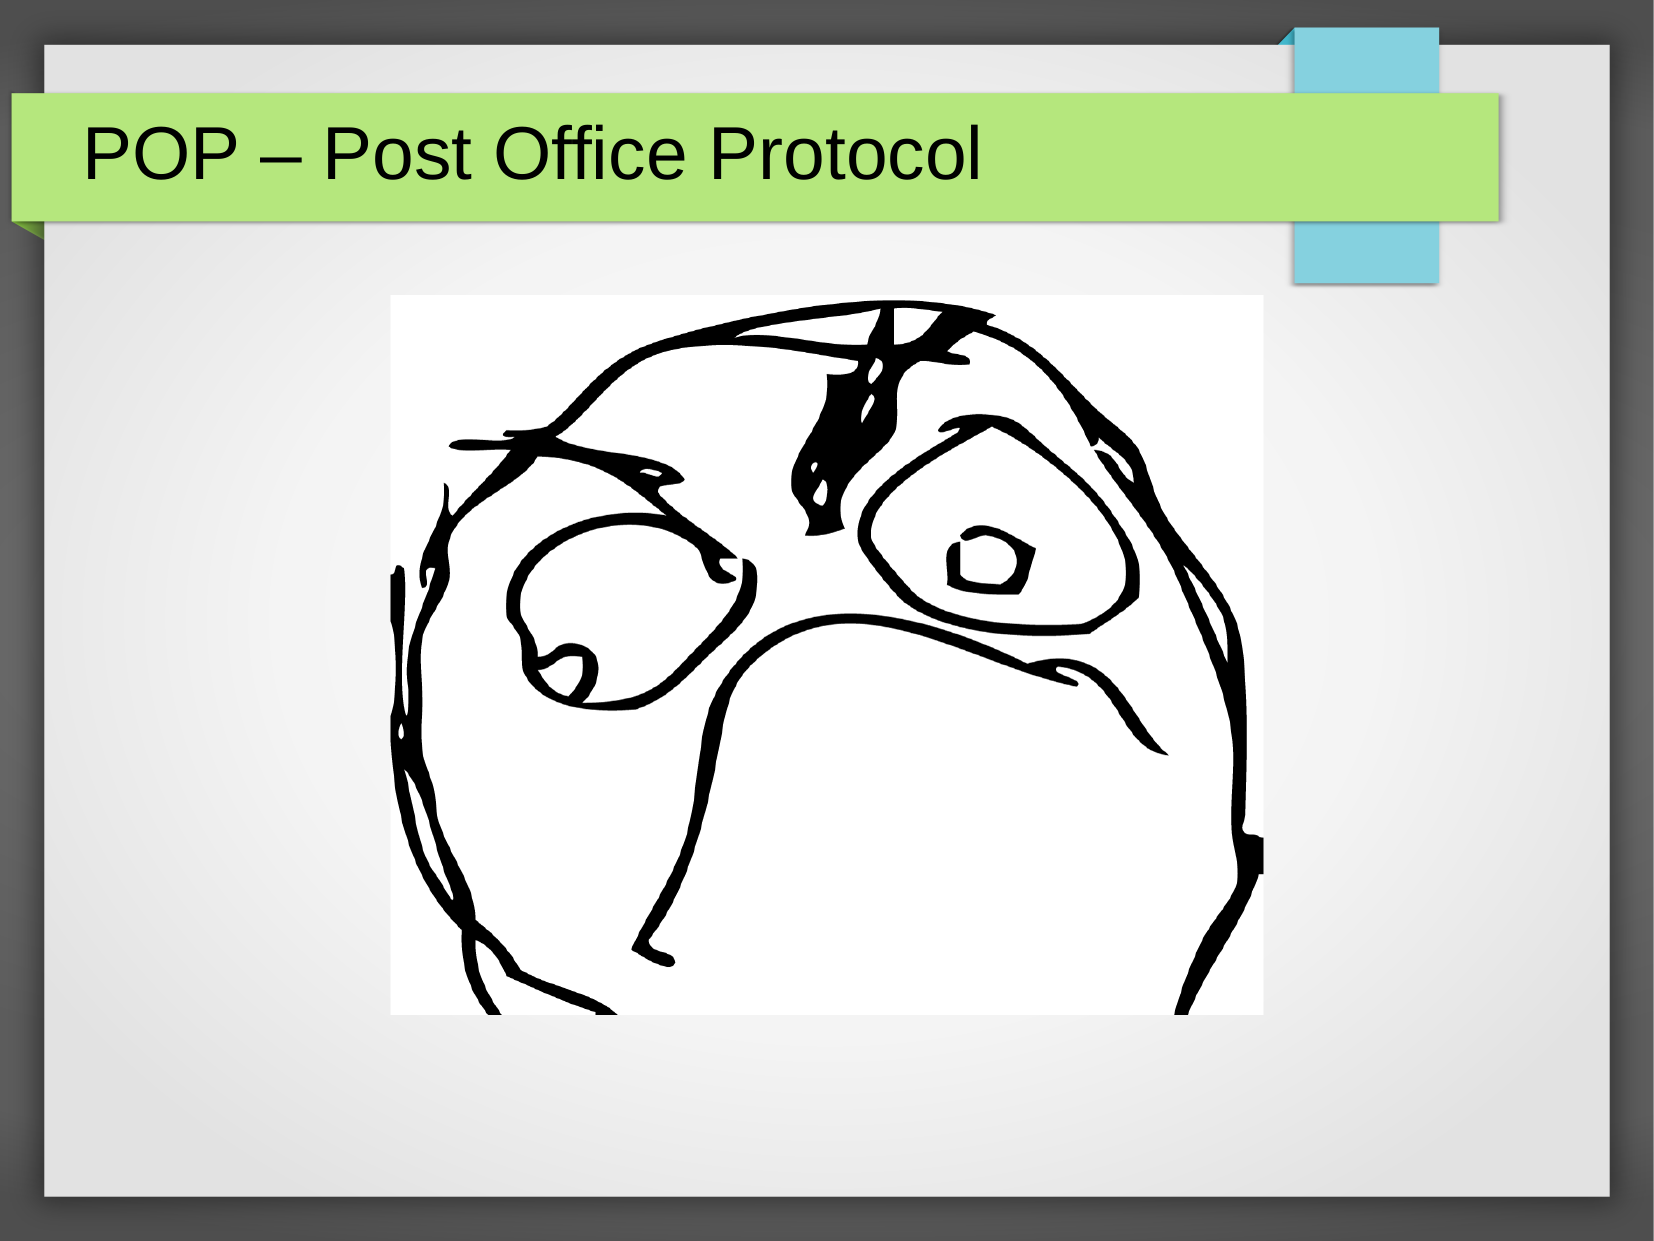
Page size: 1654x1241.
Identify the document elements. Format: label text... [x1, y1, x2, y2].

title POP – Post Office Protocol [82, 94, 1264, 213]
picture [0, 0, 1654, 1241]
